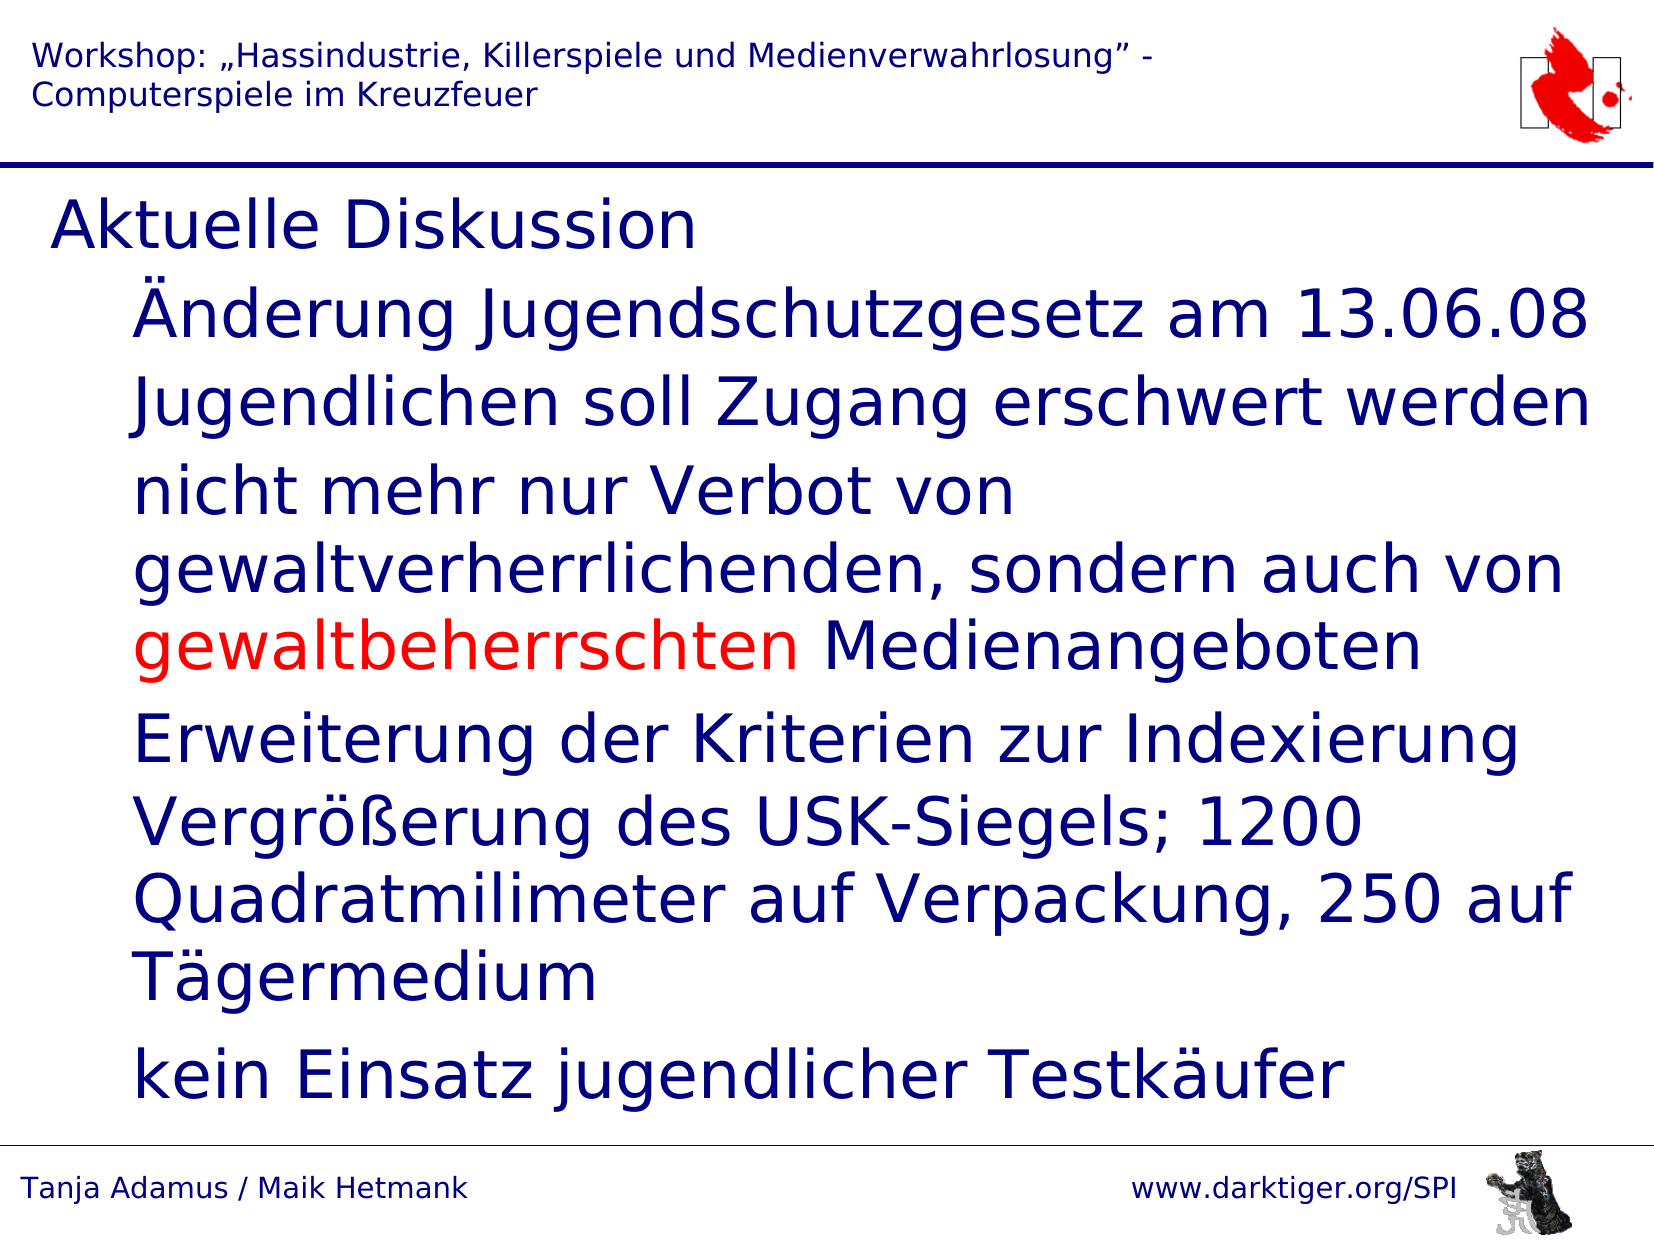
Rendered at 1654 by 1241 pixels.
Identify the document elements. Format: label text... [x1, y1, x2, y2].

text_box nicht mehr nur Verbot von gewaltverherrlichenden, sondern auch von gewaltbeherrschten Medienangeboten [118, 444, 1625, 694]
text_box Workshop: „Hassindustrie, Killerspiele und Medienverwahrlosung” - Computerspiele im Kreuzfeuer [16, 29, 1418, 178]
text_box kein Einsatz jugendlicher Testkäufer [118, 1029, 1625, 1123]
picture [1486, 1150, 1572, 1235]
text_box Aktuelle Diskussion [35, 179, 1565, 272]
text_box Vergrößerung des USK-Siegels; 1200 Quadratmilimeter auf Verpackung, 250 auf Tägermedium [118, 775, 1625, 1024]
text_box Jugendlichen soll Zugang erschwert werden [118, 356, 1625, 444]
picture [1503, 16, 1632, 148]
text_box Änderung Jugendschutzgesetz am 13.06.08 [118, 267, 1625, 356]
text_box Erweiterung der Kriterien zur Indexierung [118, 694, 1625, 775]
